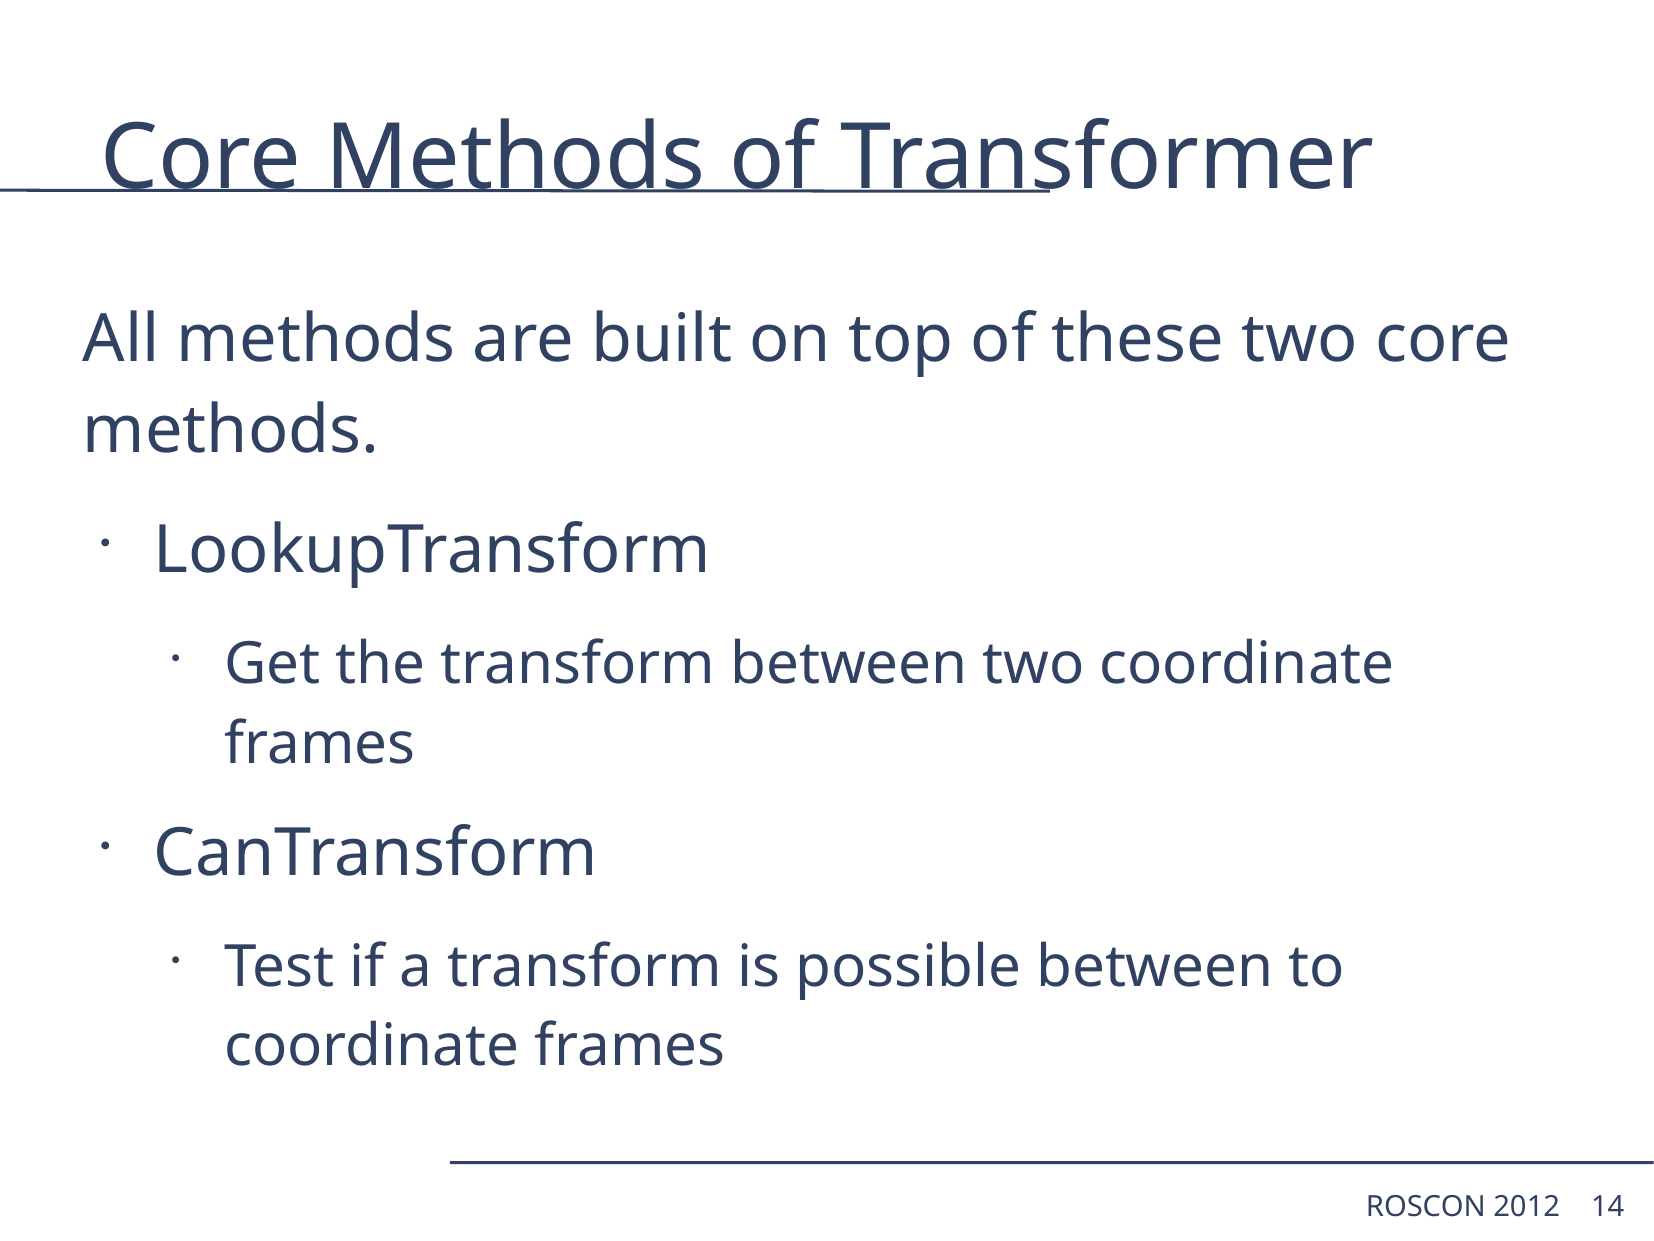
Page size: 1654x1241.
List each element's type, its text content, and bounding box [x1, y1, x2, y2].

title Core Methods of Transformer [82, 56, 1571, 250]
list All methods are built on top of these two core methods. LookupTransform Get the transform between two coordinate frames CanTransform Test if a transform is possible between to coordinate frames [82, 290, 1571, 1109]
